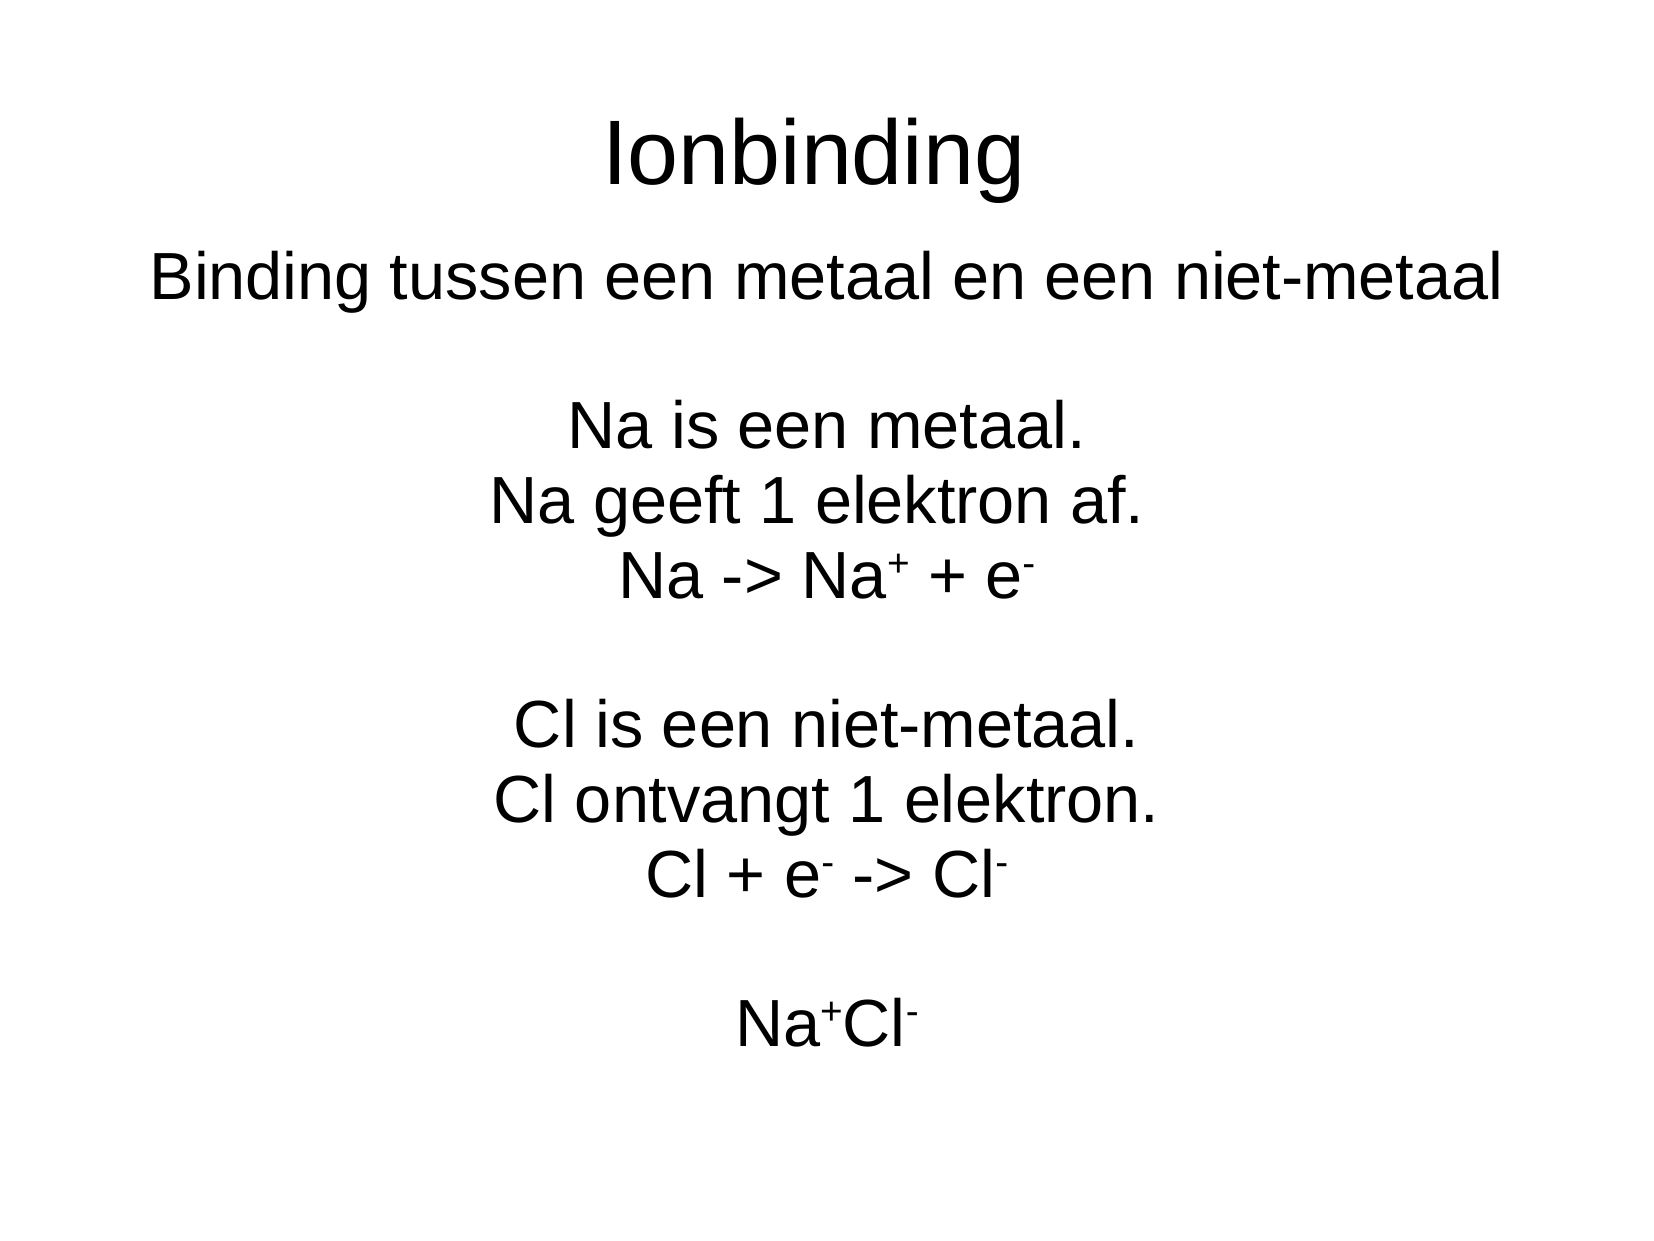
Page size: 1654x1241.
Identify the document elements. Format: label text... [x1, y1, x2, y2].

subtitle Binding tussen een metaal en een niet-metaal Na is een metaal. Na geeft 1 elektron af. Na -> Na+ + e- Cl is een niet-metaal. Cl ontvangt 1 elektron. Cl + e- -> Cl- Na+Cl- [82, 238, 1571, 1062]
title Ionbinding [82, 49, 1571, 238]
